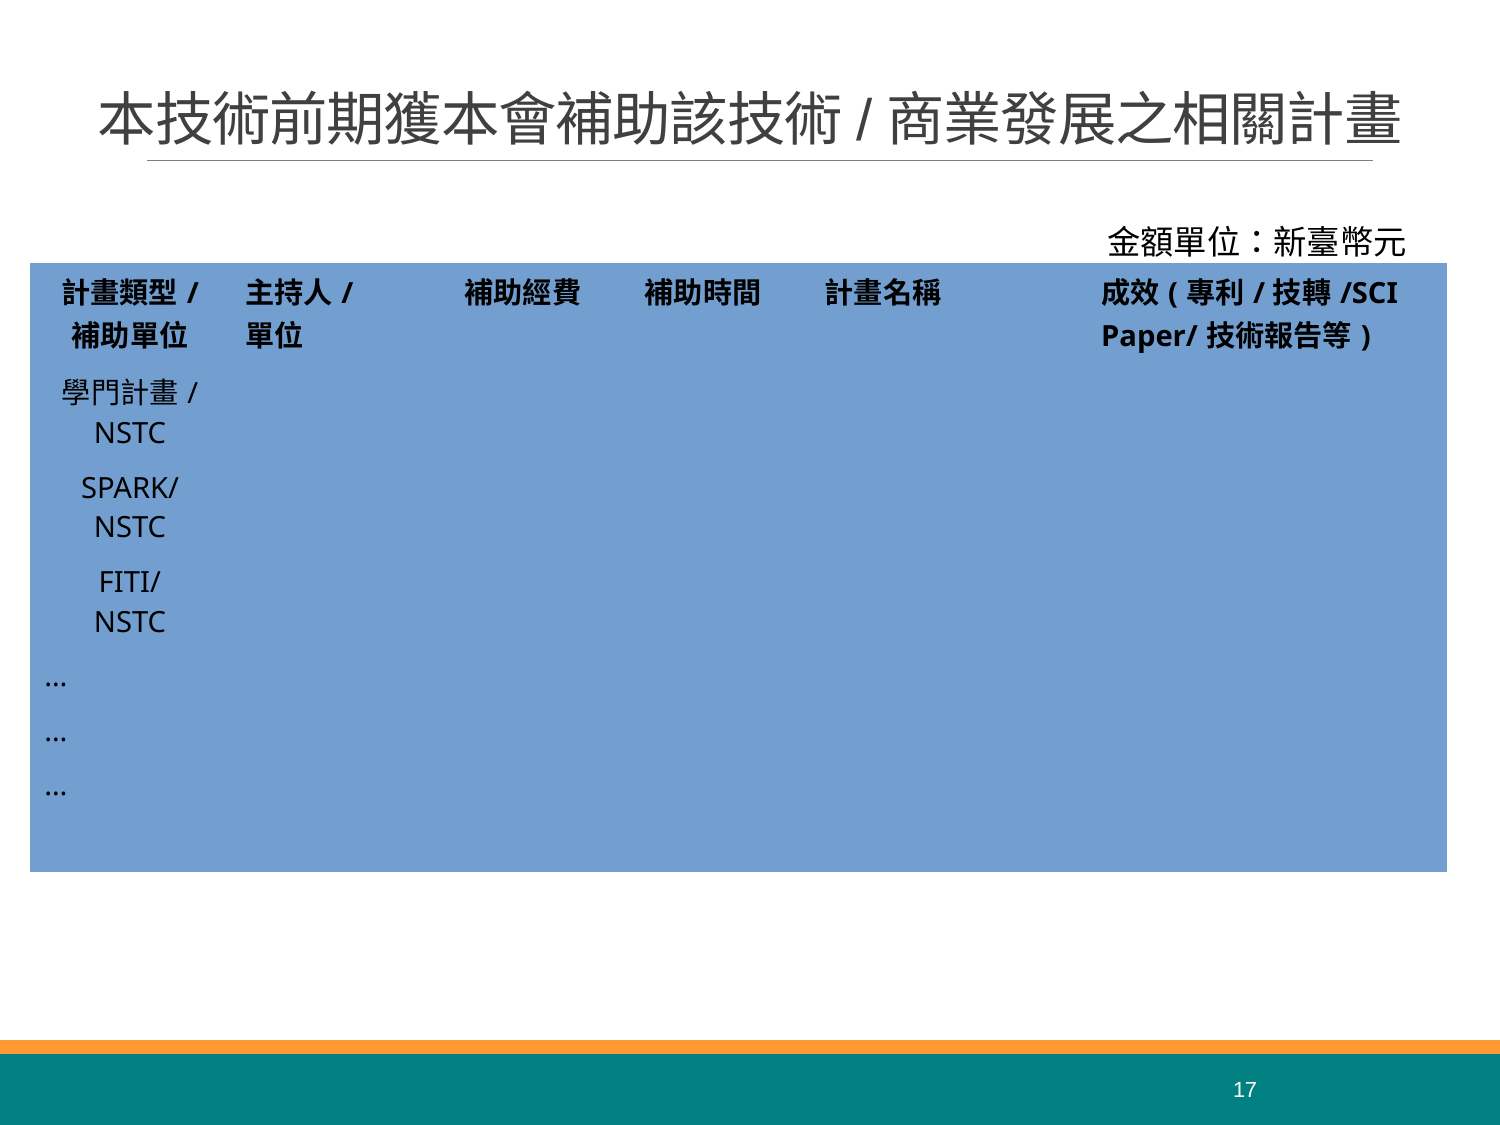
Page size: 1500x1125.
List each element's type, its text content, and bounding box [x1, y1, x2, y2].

table_cell [810, 554, 1086, 648]
table_cell [450, 812, 630, 872]
table_cell [630, 460, 810, 554]
table_cell [30, 812, 230, 872]
table_cell [230, 460, 450, 554]
table_cell [450, 703, 630, 757]
table_cell [810, 362, 1086, 460]
table_cell [450, 757, 630, 812]
table_header 主持人/ 單位 [230, 263, 450, 362]
table_header 成效(專利/技轉/SCI Paper/技術報告等) [1086, 263, 1447, 362]
table_cell [230, 812, 450, 872]
table_header 計畫類型/ 補助單位 [30, 263, 230, 362]
table_cell [810, 460, 1086, 554]
text_box 金額單位：新臺幣元 [1093, 208, 1422, 263]
table_cell [630, 554, 810, 648]
table_cell … [30, 703, 230, 757]
table_cell [630, 703, 810, 757]
table_cell [810, 703, 1086, 757]
table_cell … [30, 757, 230, 812]
text_box [1218, 1059, 1380, 1120]
table_header 補助經費 [450, 263, 630, 362]
table_cell [230, 703, 450, 757]
table_cell [1086, 812, 1447, 872]
table_cell [230, 648, 450, 703]
table_cell [1086, 460, 1447, 554]
table_cell [810, 648, 1086, 703]
table_cell [630, 812, 810, 872]
table_cell [230, 554, 450, 648]
table_cell [450, 554, 630, 648]
table_cell [450, 362, 630, 460]
table_cell [1086, 648, 1447, 703]
table_header 計畫名稱 [810, 263, 1086, 362]
table_cell FITI/ NSTC [30, 554, 230, 648]
table_cell [630, 362, 810, 460]
table_cell [810, 812, 1086, 872]
table_cell [1086, 703, 1447, 757]
table_cell [450, 460, 630, 554]
table_cell [630, 757, 810, 812]
table_cell [230, 362, 450, 460]
table_cell [630, 648, 810, 703]
table_cell [450, 648, 630, 703]
table_cell [1086, 757, 1447, 812]
table_cell [230, 757, 450, 812]
table_cell [810, 757, 1086, 812]
table_cell … [30, 648, 230, 703]
table_header 補助時間 [630, 263, 810, 362]
title 本技術前期獲本會補助該技術/商業發展之相關計畫 [29, 0, 1471, 160]
table_cell SPARK/ NSTC [30, 460, 230, 554]
table_cell [1086, 362, 1447, 460]
table_cell [1086, 554, 1447, 648]
table_cell 學門計畫/ NSTC [30, 362, 230, 460]
